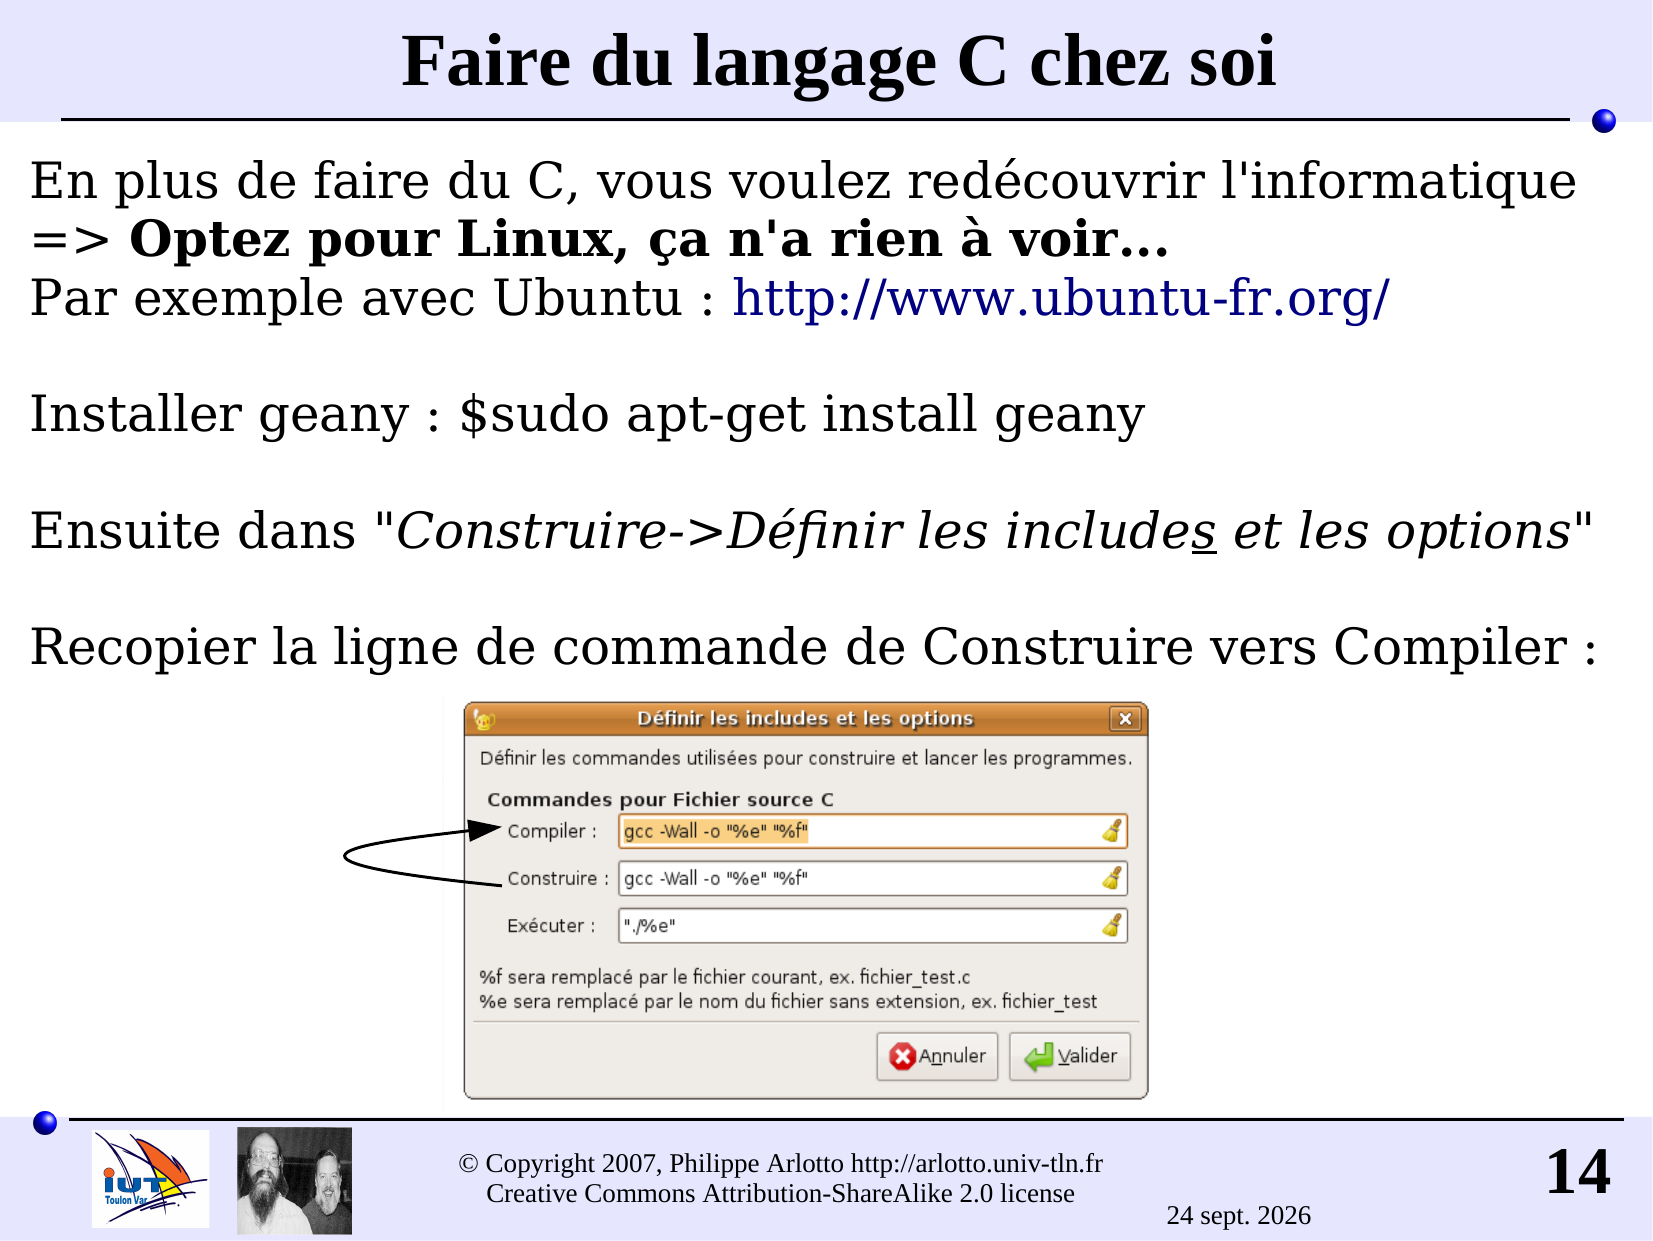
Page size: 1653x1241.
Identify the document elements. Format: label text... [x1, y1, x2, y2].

text_box En plus de faire du C, vous voulez redécouvrir l'informatique => Optez pour Linux, ça n'a rien à voir... Par exemple avec Ubuntu : http://www.ubuntu-fr.org/ Installer geany : $sudo apt-get install geany Ensuite dans "Construire->Définir les includes et les options" Recopier la ligne de commande de Construire vers Compiler : [29, 151, 1625, 677]
picture [442, 696, 1152, 1111]
picture [237, 1127, 352, 1235]
title Faire du langage C chez soi [95, 11, 1585, 110]
